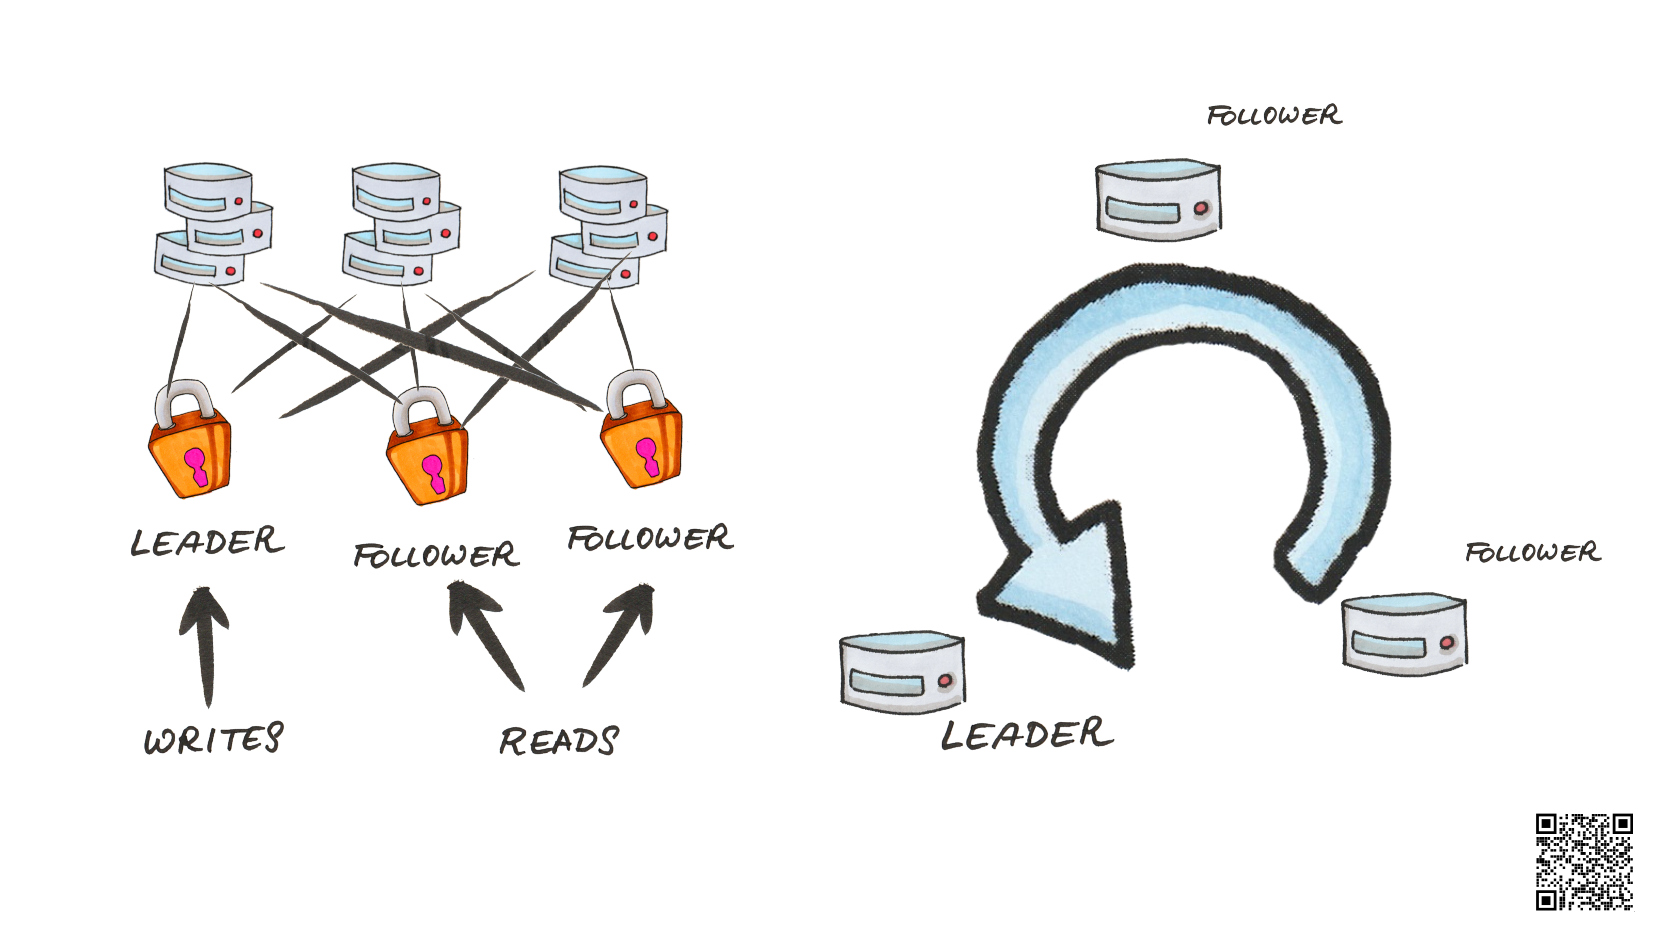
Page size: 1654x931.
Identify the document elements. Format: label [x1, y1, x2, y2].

picture [108, 147, 746, 777]
picture [1535, 812, 1635, 912]
picture [826, 88, 1625, 798]
